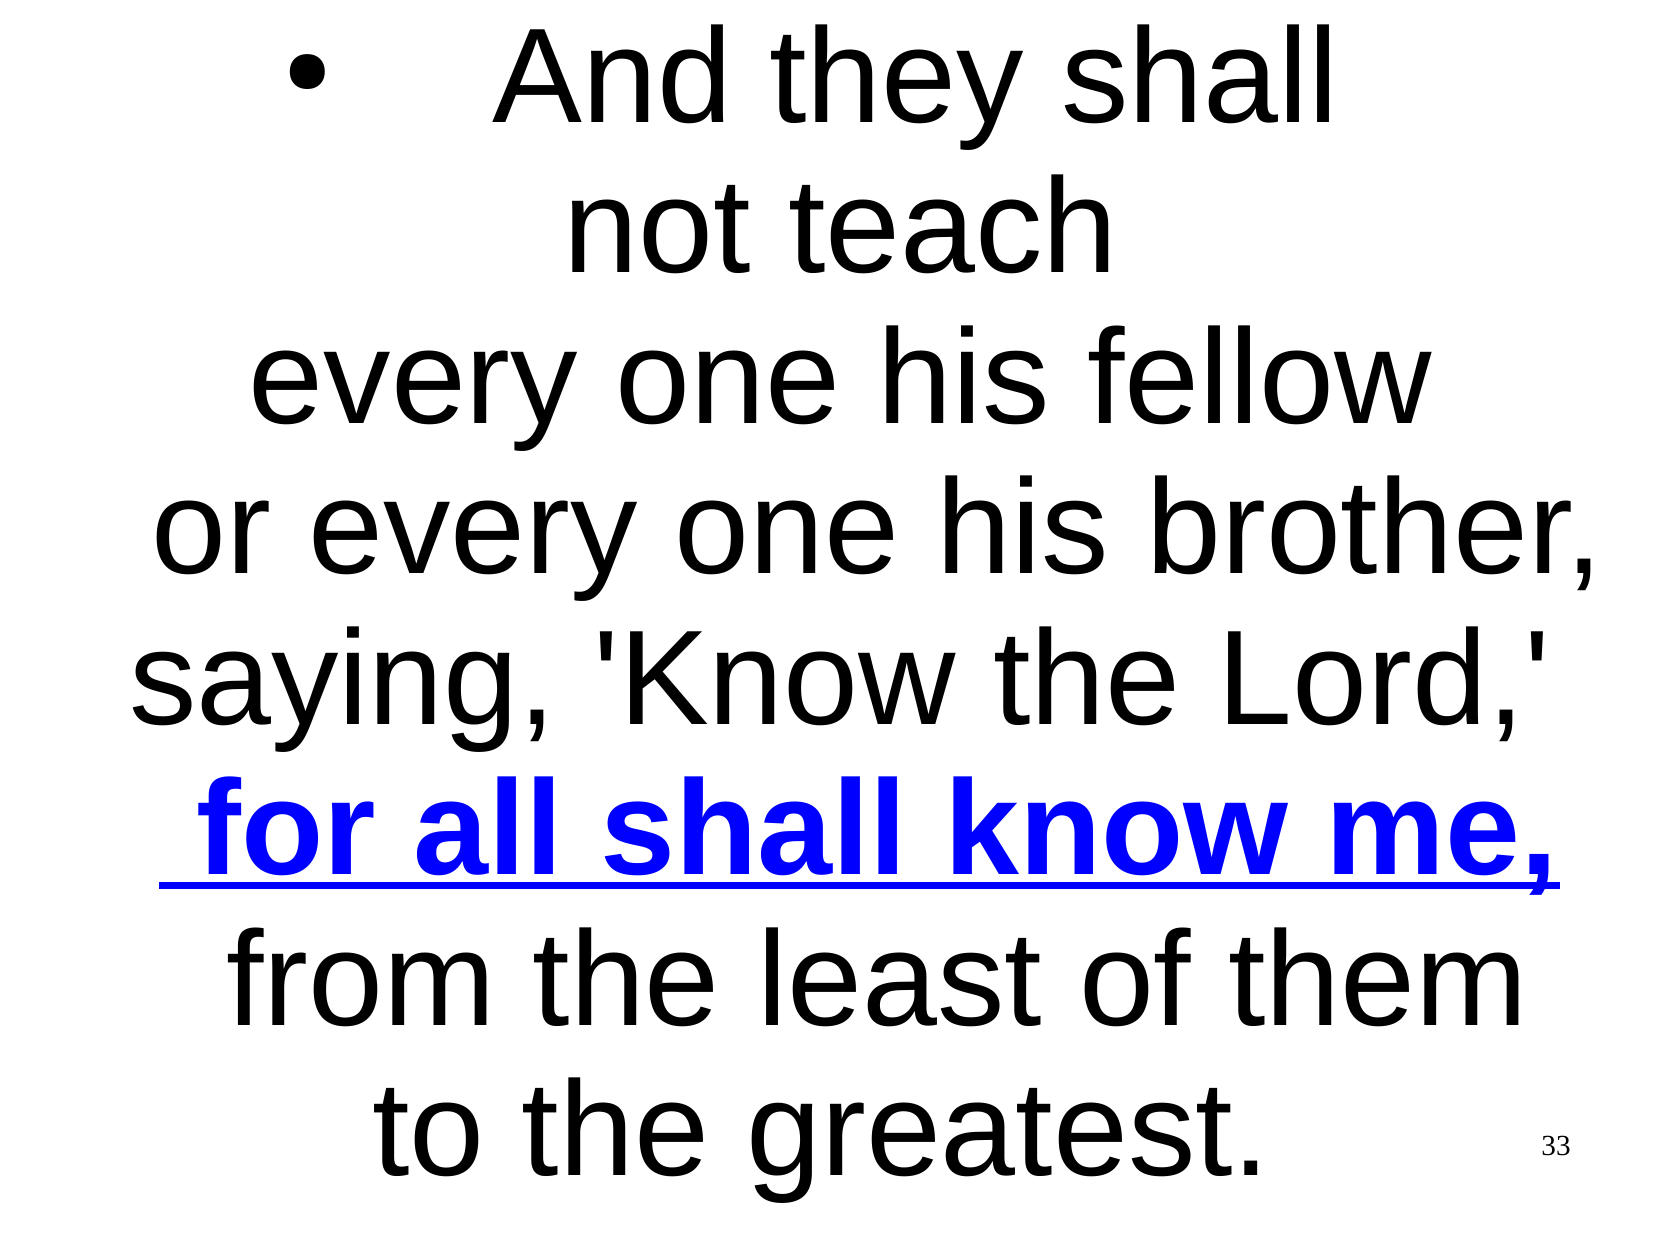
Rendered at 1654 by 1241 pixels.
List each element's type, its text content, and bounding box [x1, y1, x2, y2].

list And they shall not teach every one his fellow or every one his brother, saying, 'Know the Lord,' for all shall know me, from the least of them to the greatest. [0, 0, 1651, 1238]
